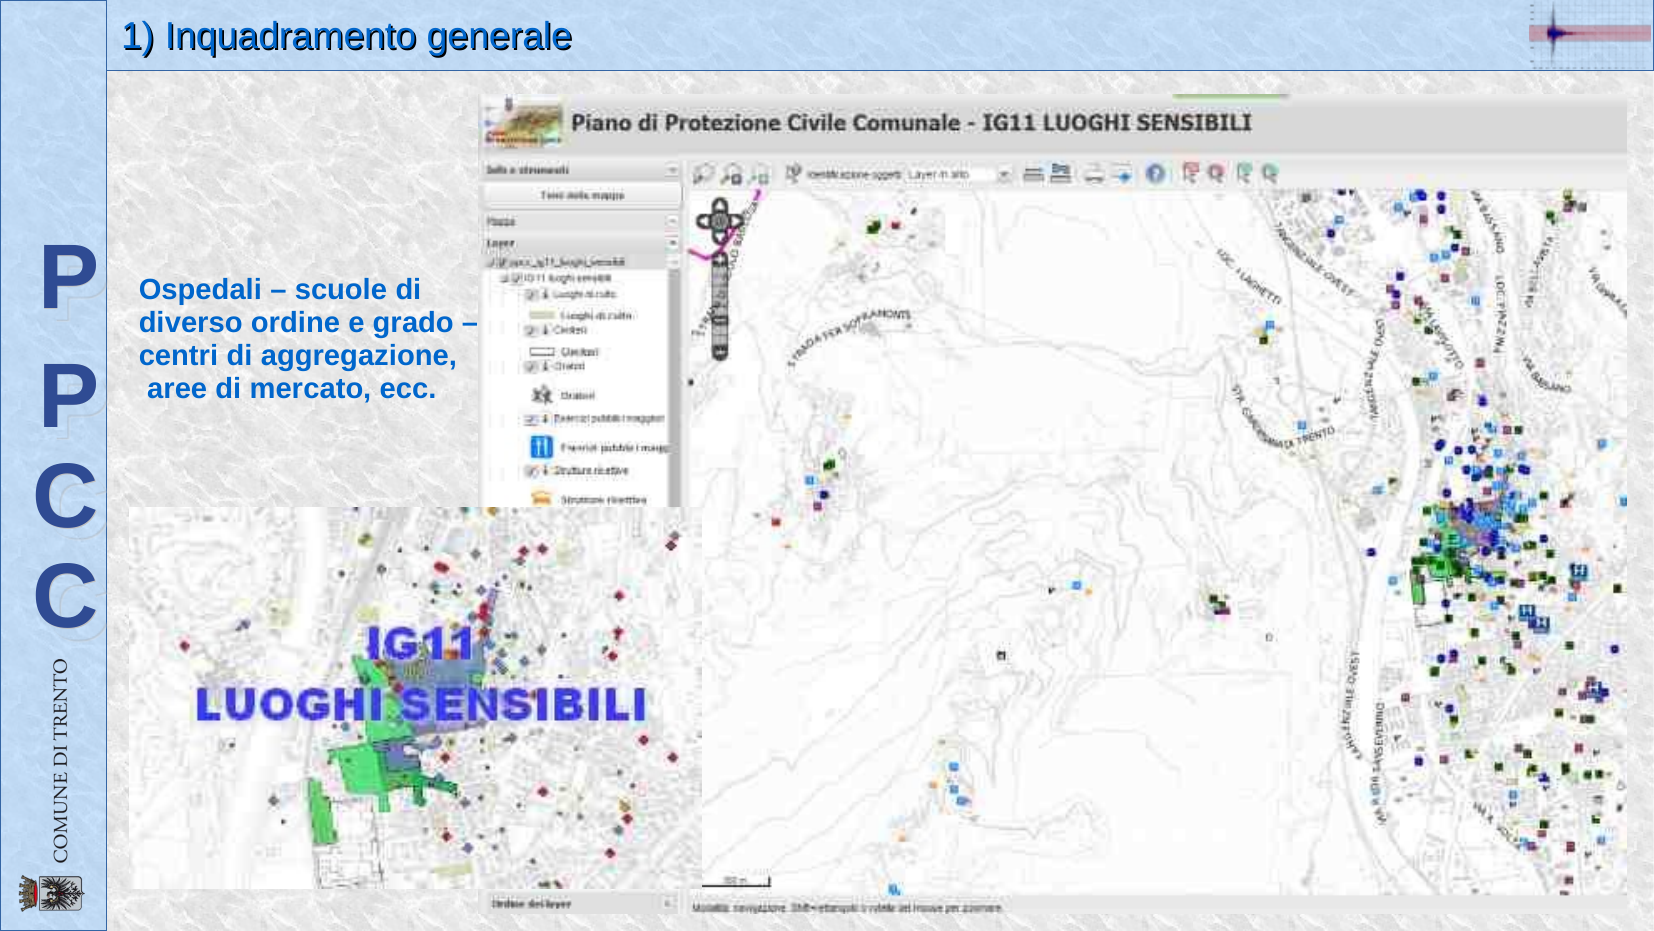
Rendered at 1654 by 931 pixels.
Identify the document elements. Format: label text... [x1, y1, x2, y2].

picture [107, 0, 1654, 931]
text_box 1) Inquadramento generale [106, 0, 1529, 71]
picture [19, 660, 85, 912]
text_box Ospedali – scuole di diverso ordine e grado – centri di aggregazione, aree di mercato, ecc. [124, 265, 544, 467]
